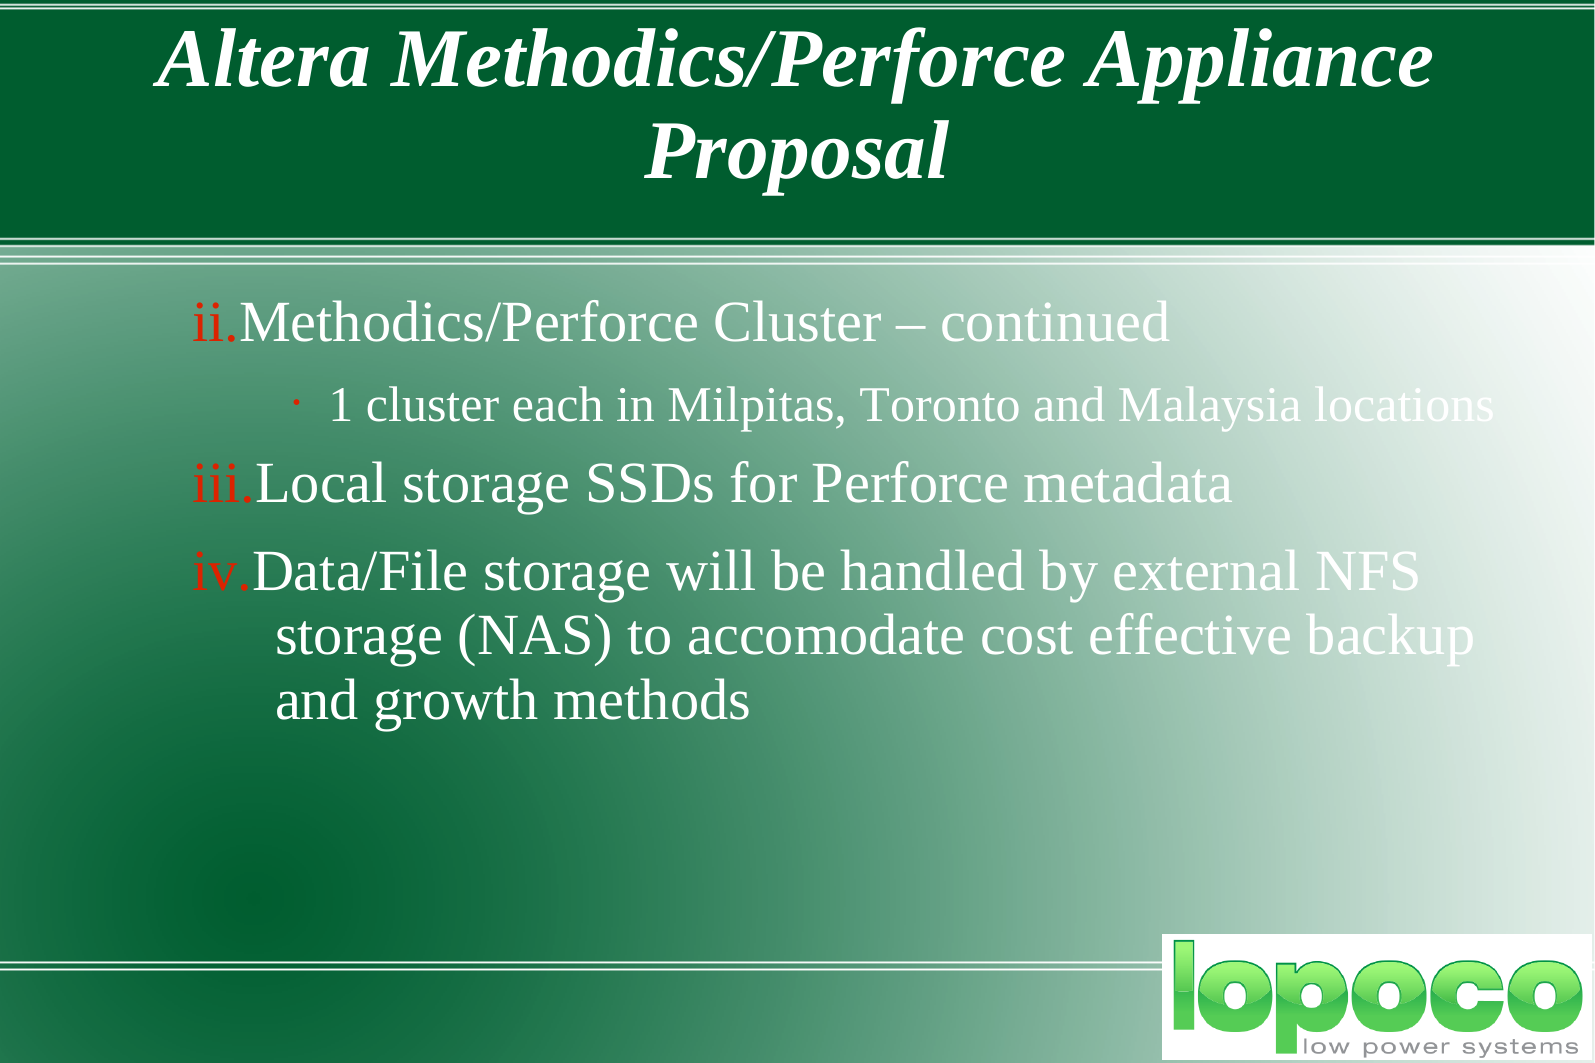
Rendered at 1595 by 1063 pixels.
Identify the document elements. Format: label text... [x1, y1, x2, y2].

list Methodics/Perforce Cluster – continued 1 cluster each in Milpitas, Toronto and Malaysia locations Local storage SSDs for Perforce metadata Data/File storage will be handled by external NFS storage (NAS) to accomodate cost effective backup and growth methods [79, 289, 1515, 976]
title Altera Methodics/Perforce Appliance Proposal [79, 11, 1515, 197]
picture [0, 0, 1595, 1063]
